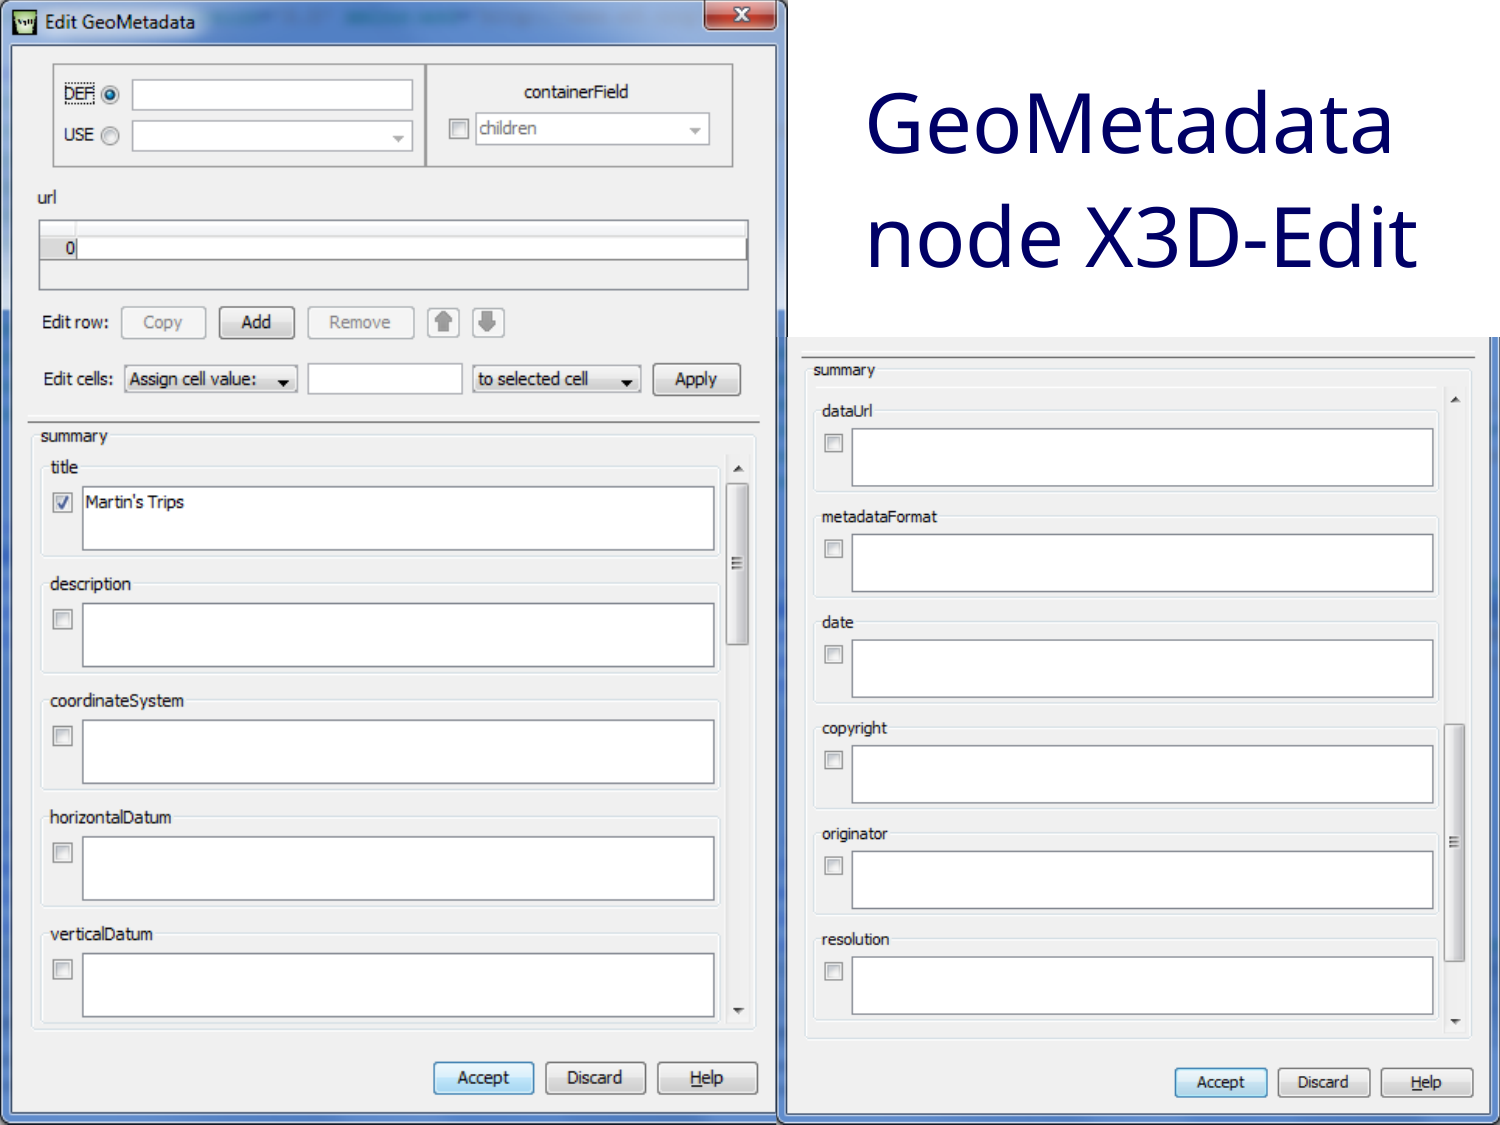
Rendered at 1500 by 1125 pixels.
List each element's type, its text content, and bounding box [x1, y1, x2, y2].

title GeoMetadata node X3D-Edit [860, 77, 1423, 280]
picture [0, 0, 1500, 1125]
